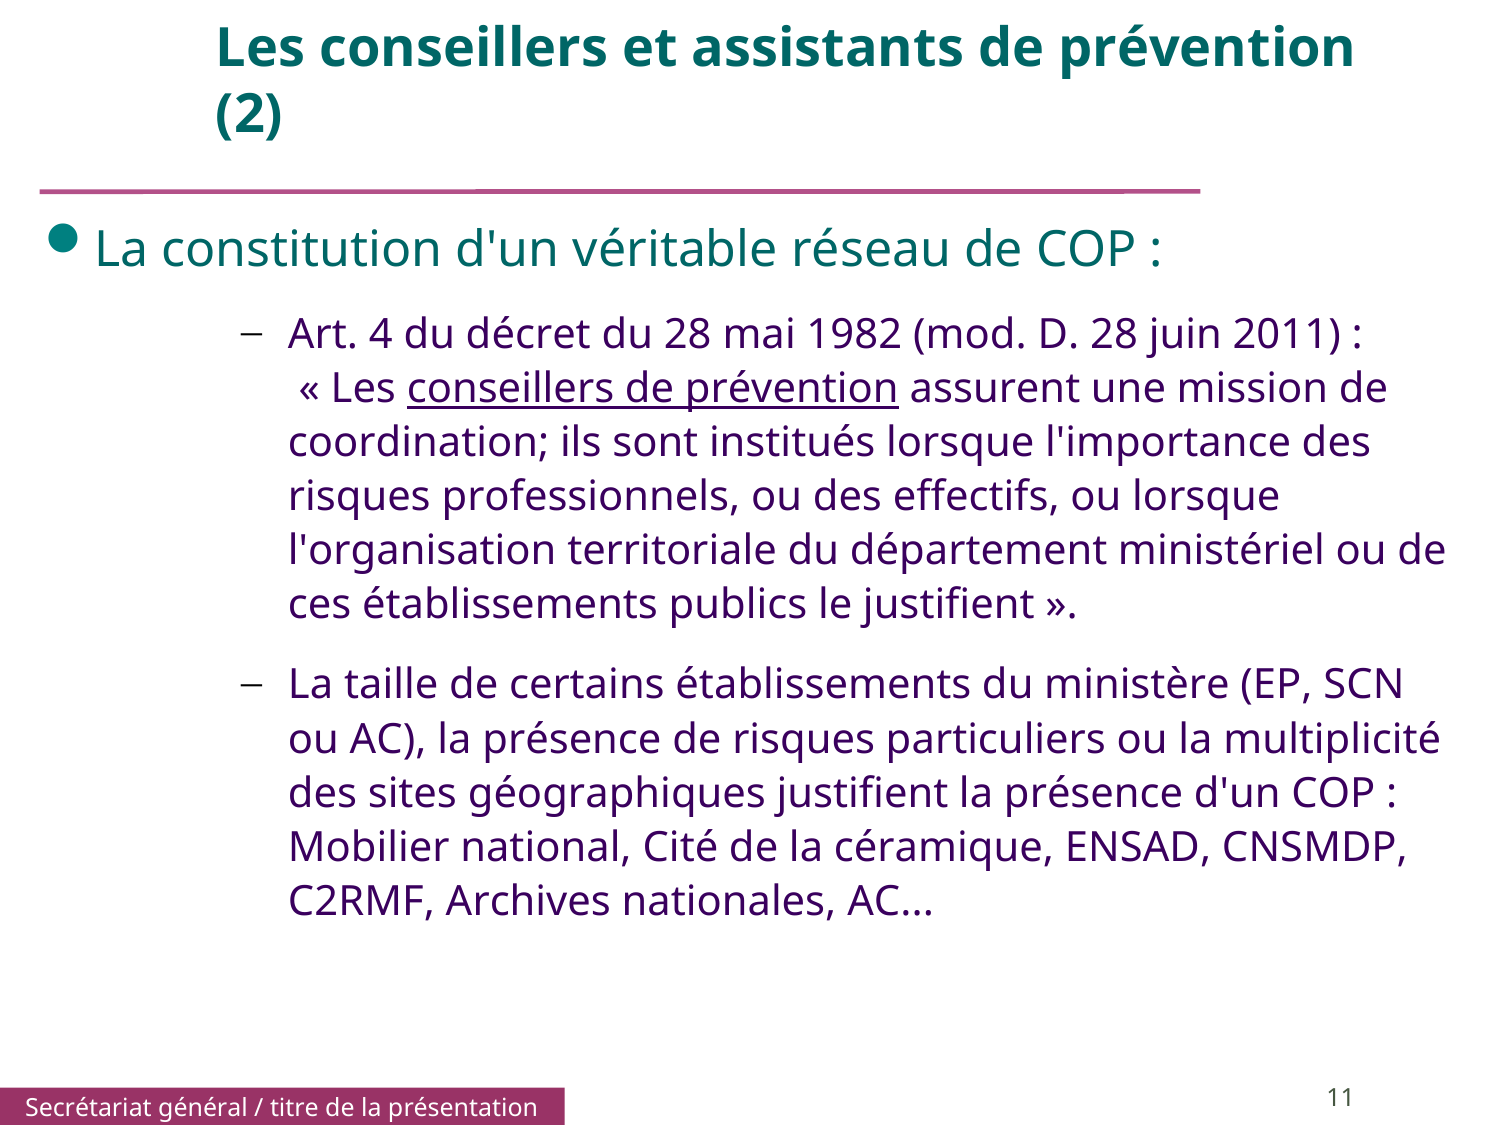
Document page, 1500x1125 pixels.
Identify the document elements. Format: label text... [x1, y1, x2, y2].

title Les conseillers et assistants de prévention (2) [200, 64, 1424, 154]
list La constitution d'un véritable réseau de COP : Art. 4 du décret du 28 mai 1982 (mod. D. 28 juin 2011) : « Les conseillers de prévention assurent une mission de coordination; ils sont institués lorsque l'importance des risques professionnels, ou des effectifs, ou lorsque l'organisation territoriale du département ministériel ou de ces établissements publics le justifient ». La taille de certains établissements du ministère (EP, SCN ou AC), la présence de risques particuliers ou la multiplicité des sites géographiques justifient la présence d'un COP : Mobilier national, Cité de la céramique, ENSAD, CNSMDP, C2RMF, Archives nationales, AC... [29, 206, 1469, 1033]
